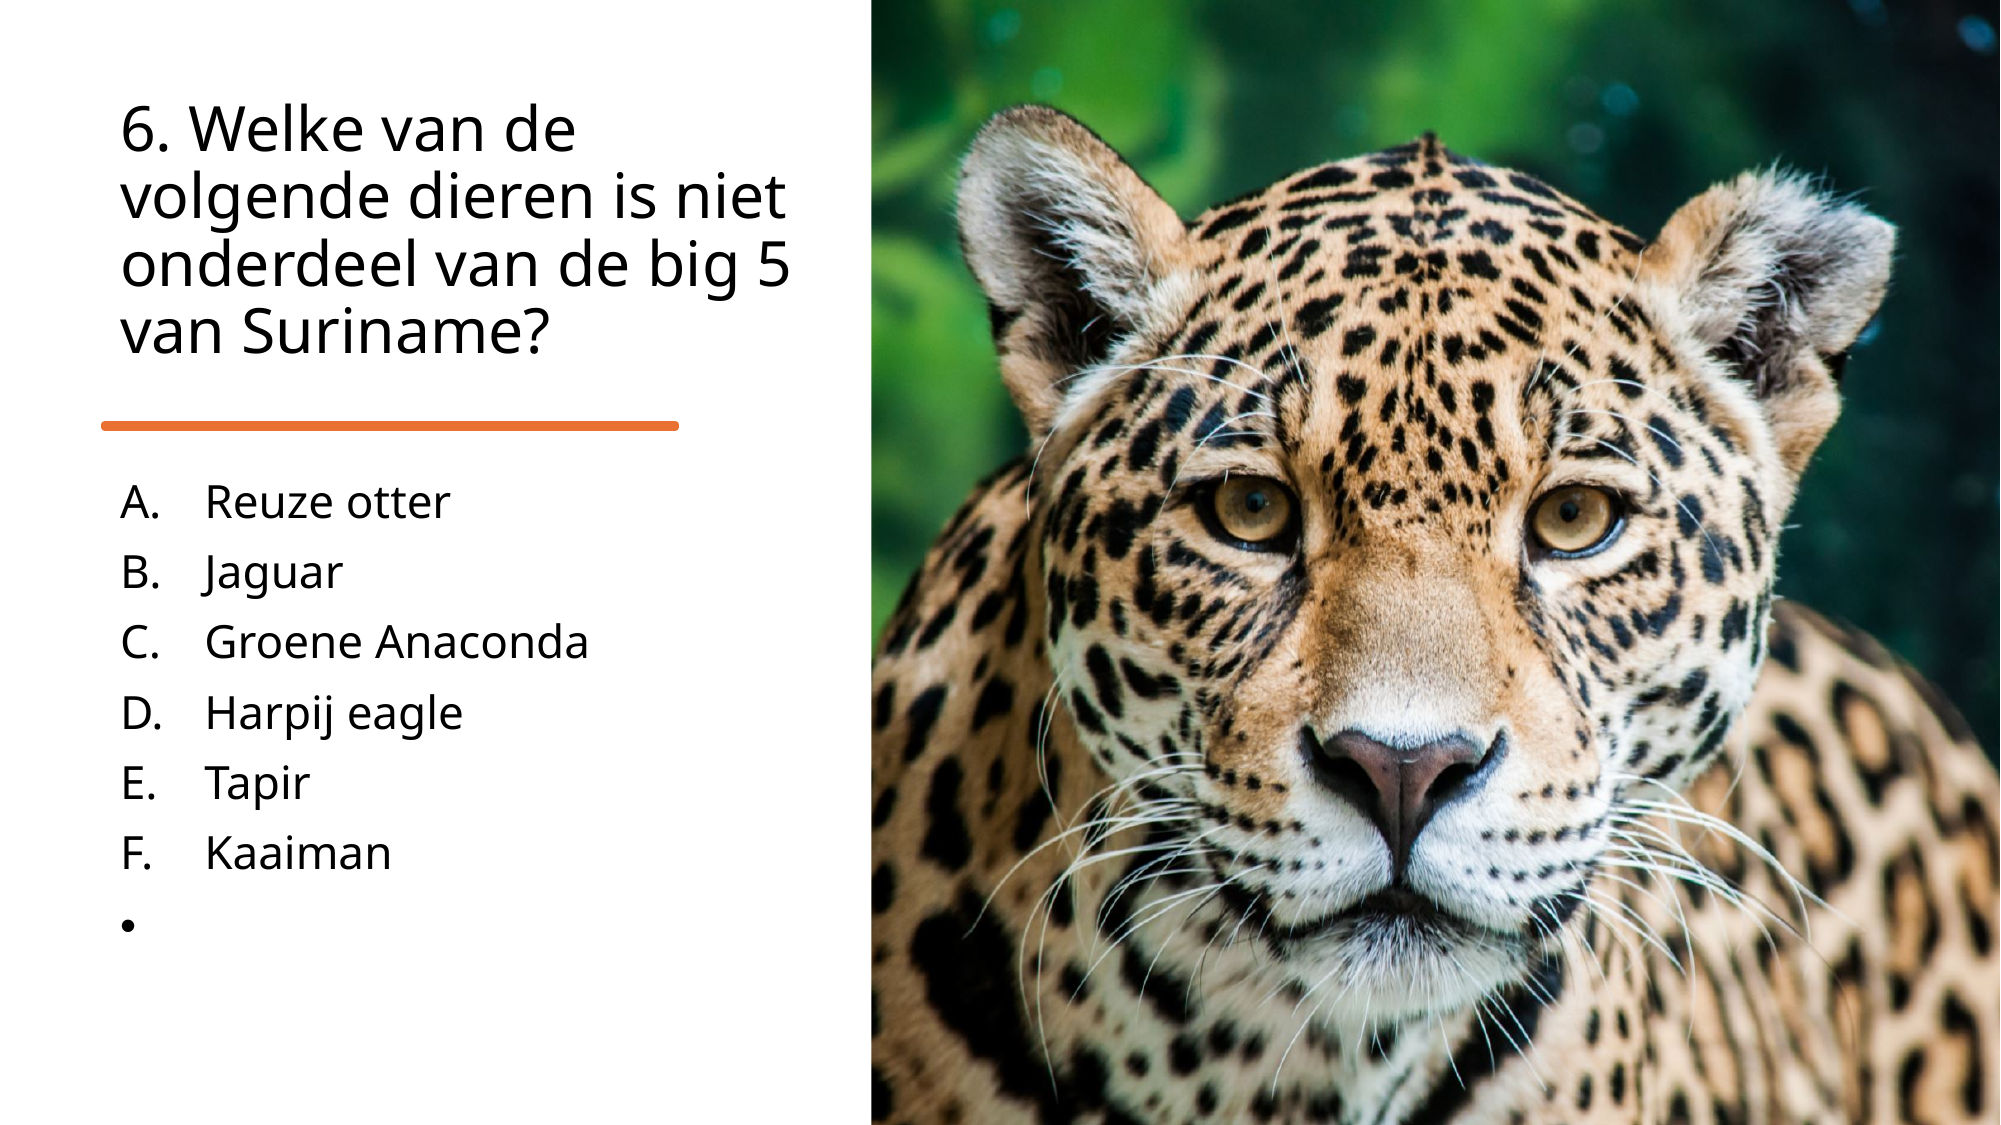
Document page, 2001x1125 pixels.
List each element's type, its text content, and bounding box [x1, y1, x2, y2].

text_box [0, 0, 871, 1125]
picture [871, 0, 2000, 1125]
title 6. Welke van de volgende dieren is niet onderdeel van de big 5 van Suriname? [105, 53, 822, 375]
list Reuze otter Jaguar Groene Anaconda Harpij eagle Tapir Kaaiman [105, 471, 802, 1016]
